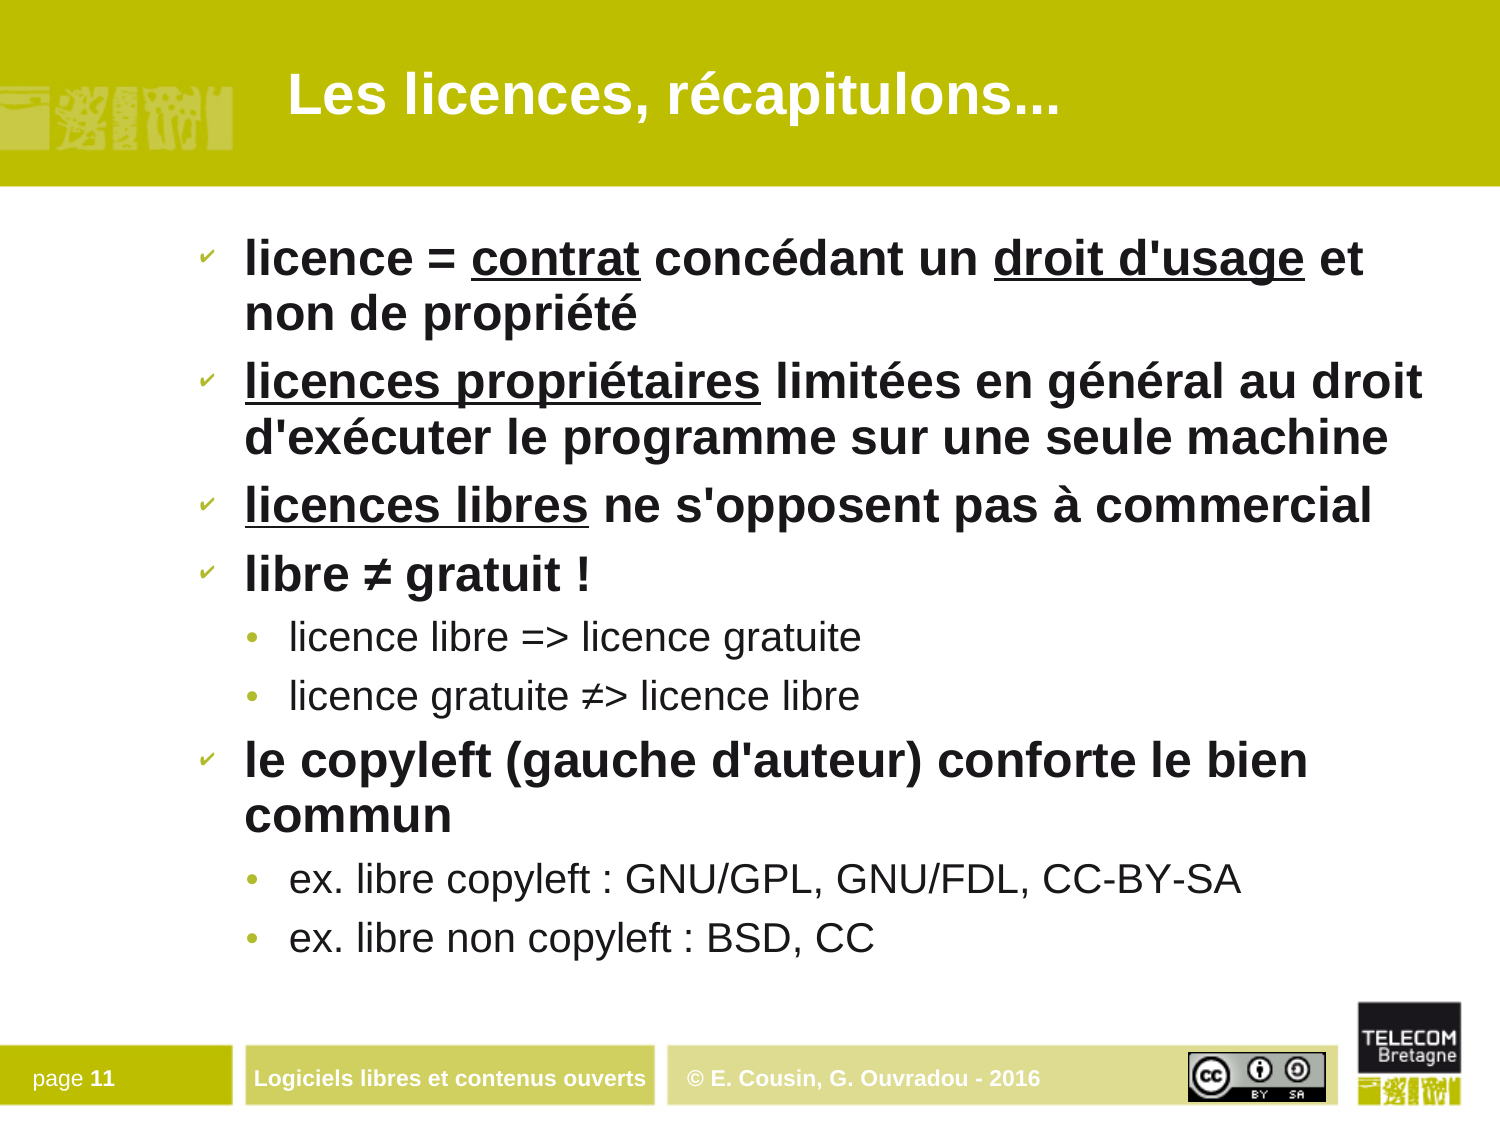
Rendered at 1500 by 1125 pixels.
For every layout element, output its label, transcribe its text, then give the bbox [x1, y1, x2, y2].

picture [0, 0, 1500, 1125]
list licence = contrat concédant un droit d'usage et non de propriété licences propriétaires limitées en général au droit d'exécuter le programme sur une seule machine licences libres ne s'opposent pas à commercial libre ≠ gratuit ! licence libre => licence gratuite licence gratuite ≠> licence libre le copyleft (gauche d'auteur) conforte le bien commun ex. libre copyleft : GNU/GPL, GNU/FDL, CC-BY-SA ex. libre non copyleft : BSD, CC [200, 229, 1459, 968]
title Les licences, récapitulons... [287, 31, 1500, 158]
